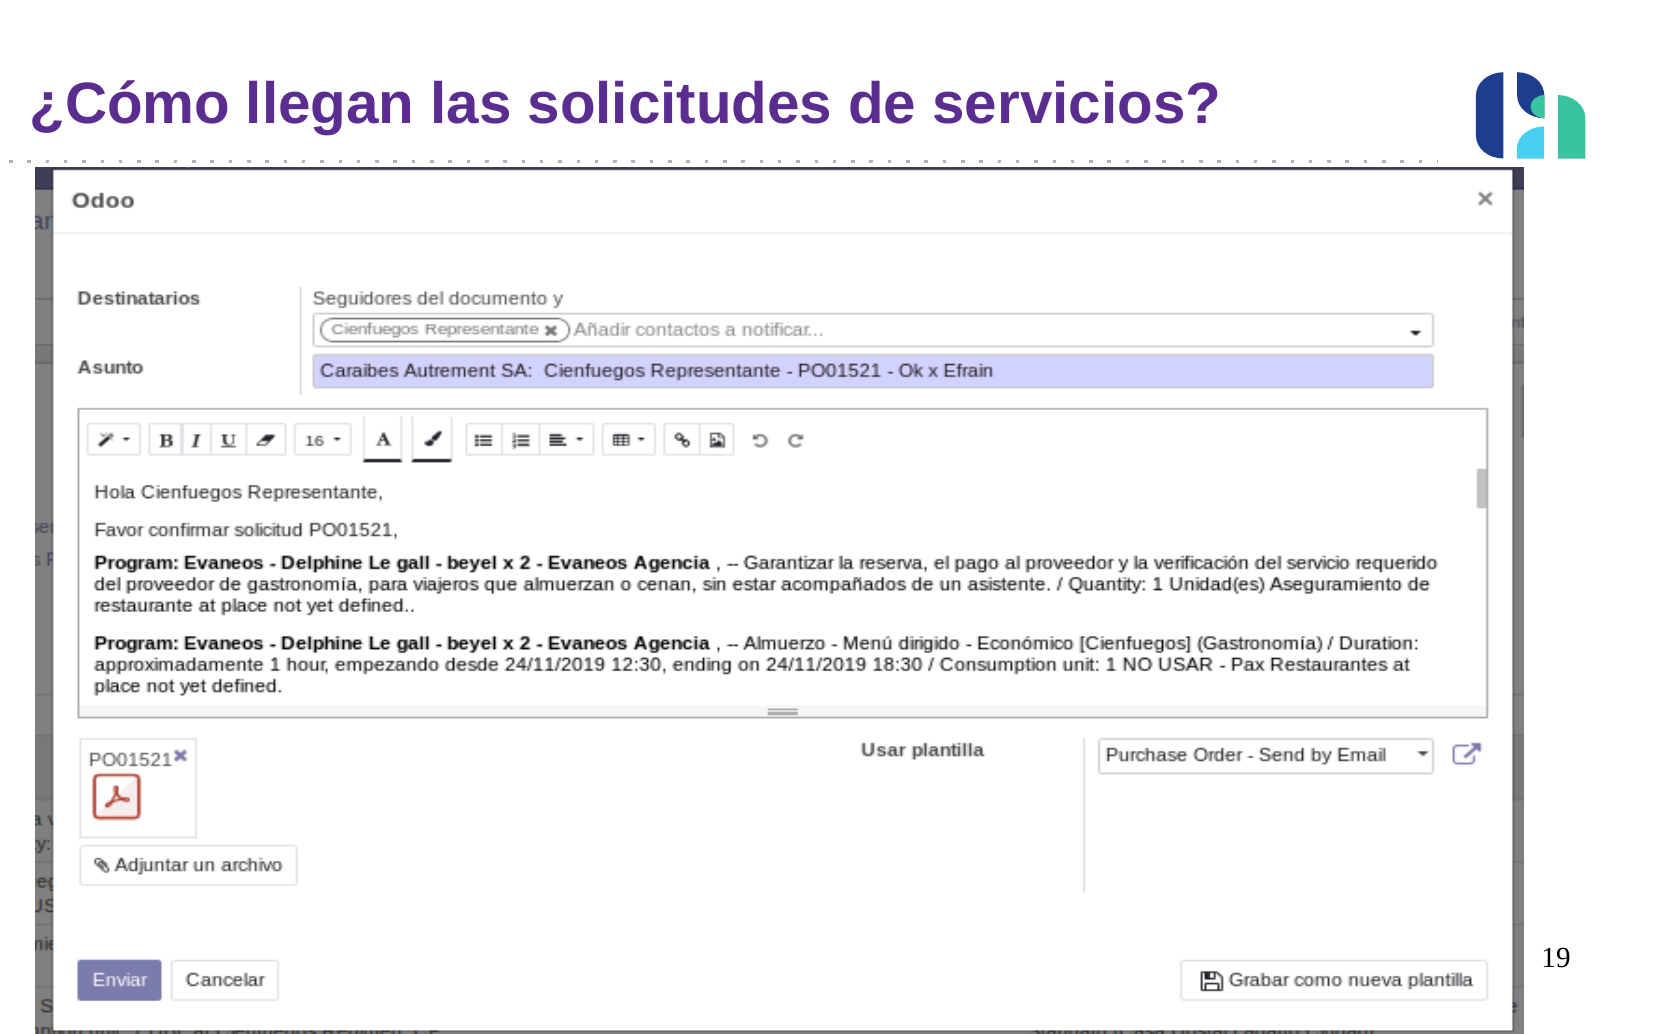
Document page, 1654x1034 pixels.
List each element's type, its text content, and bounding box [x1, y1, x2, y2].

text_box ¿Cómo llegan las solicitudes de servicios? [29, 70, 1418, 201]
picture [1475, 72, 1586, 159]
picture [35, 167, 1524, 1034]
